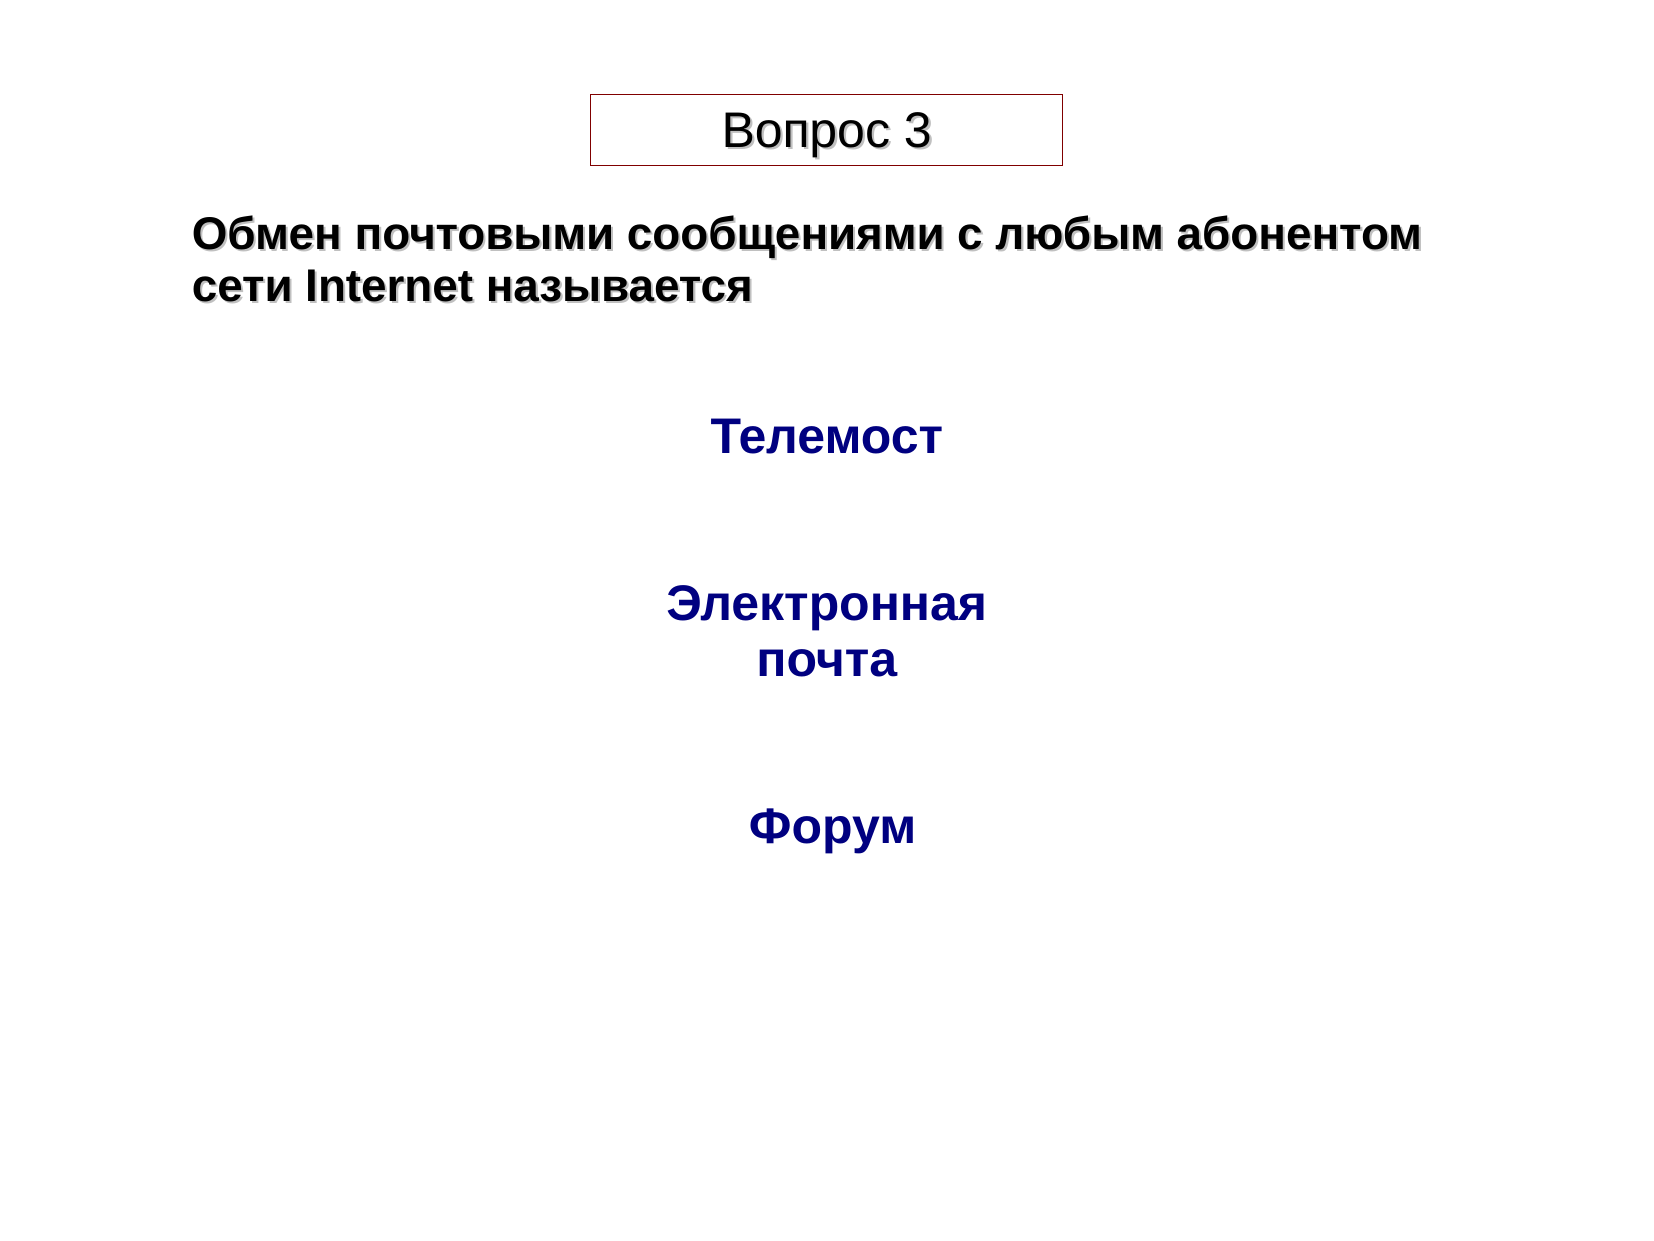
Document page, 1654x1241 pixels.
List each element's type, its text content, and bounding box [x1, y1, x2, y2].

text_box Форум [590, 791, 1075, 864]
text_box Электронная почта [590, 568, 1063, 697]
text_box Вопрос 3 [590, 94, 1063, 166]
text_box Обмен почтовыми сообщениями с любым абонентом сети Internet называется [177, 200, 1477, 321]
text_box Телемост [578, 400, 1075, 473]
